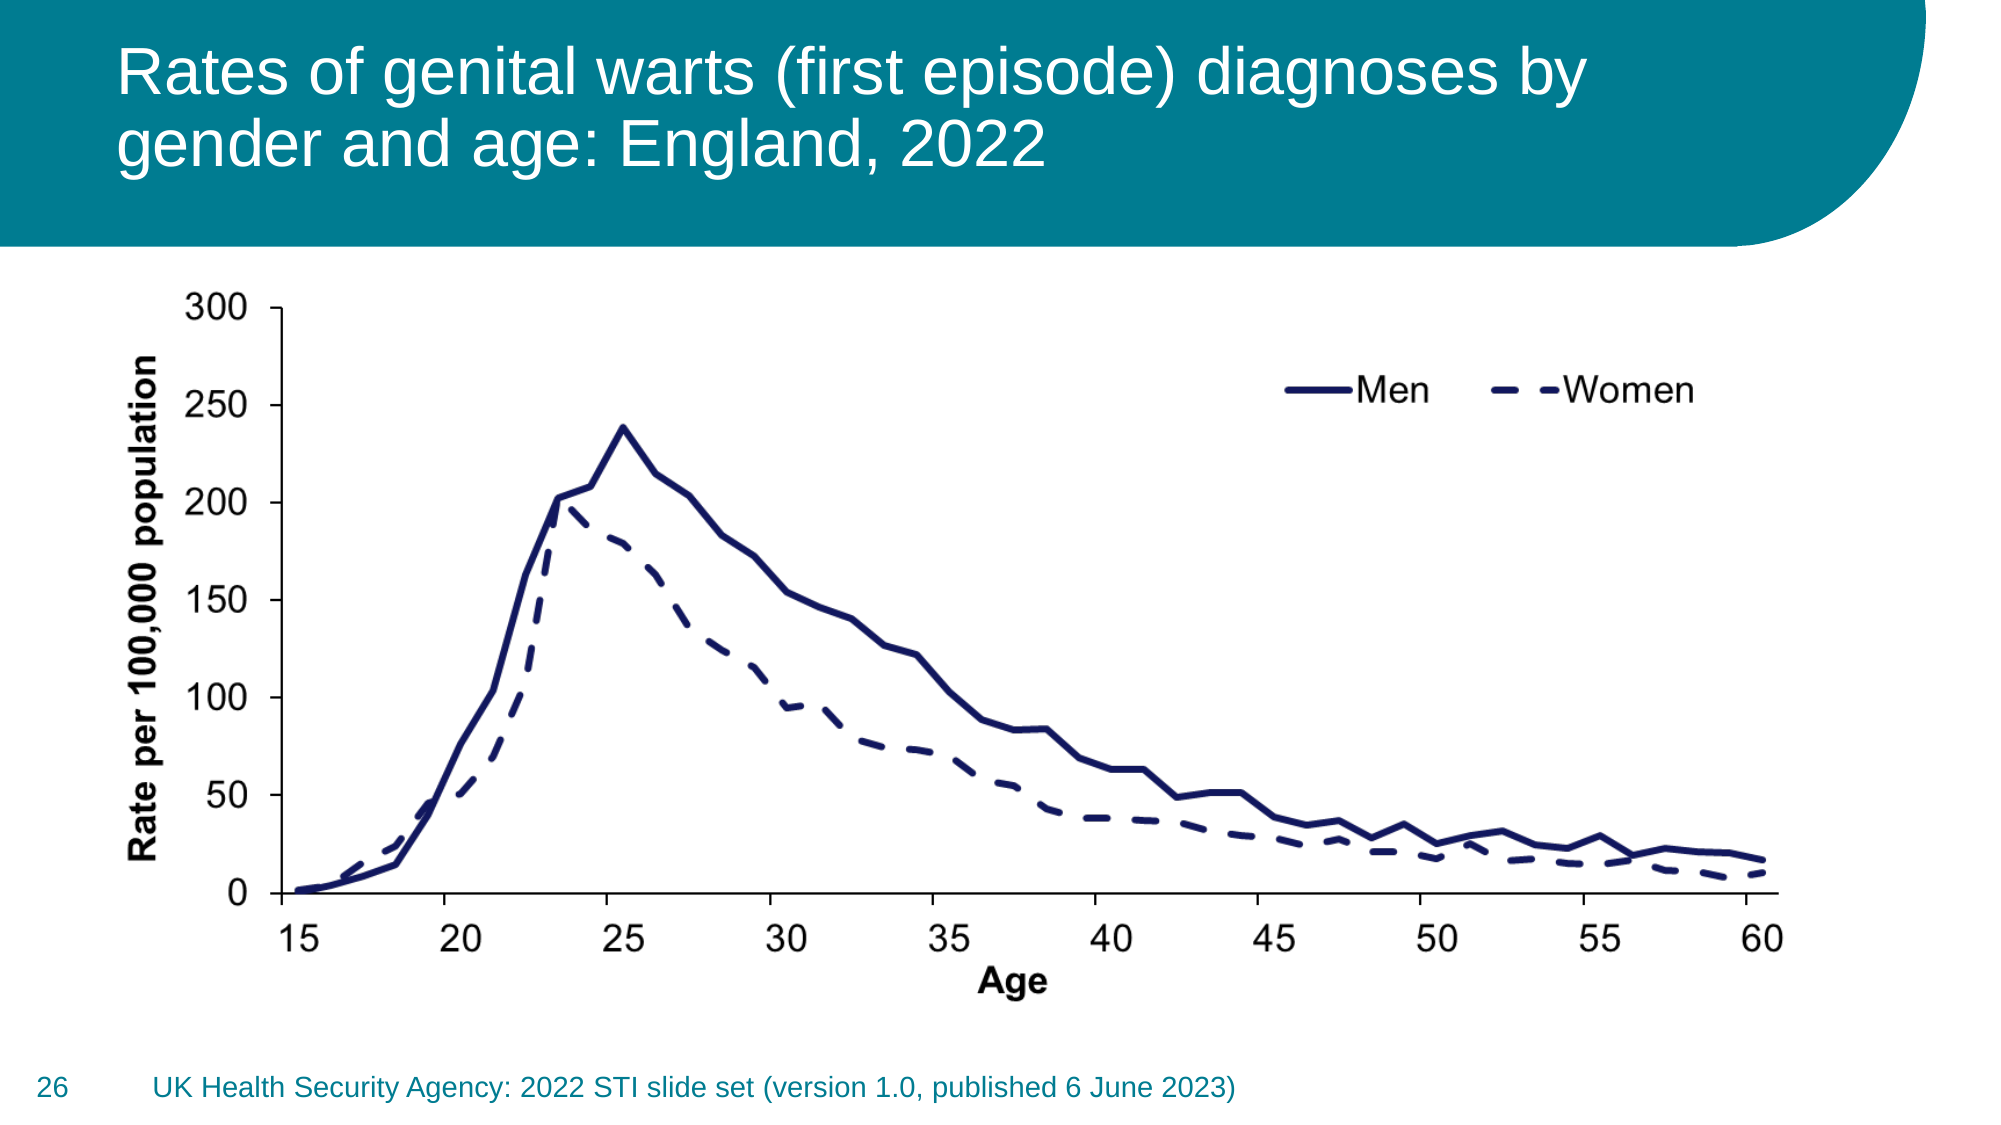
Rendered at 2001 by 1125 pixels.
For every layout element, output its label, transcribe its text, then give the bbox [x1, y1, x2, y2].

text_box [21, 1056, 120, 1117]
title Rates of genital warts (first episode) diagnoses by gender and age: England, 2022 [101, 29, 1747, 189]
text_box UK Health Security Agency: 2022 STI slide set (version 1.0, published 6 June 2023) [137, 1056, 1780, 1116]
picture [102, 273, 1809, 1042]
